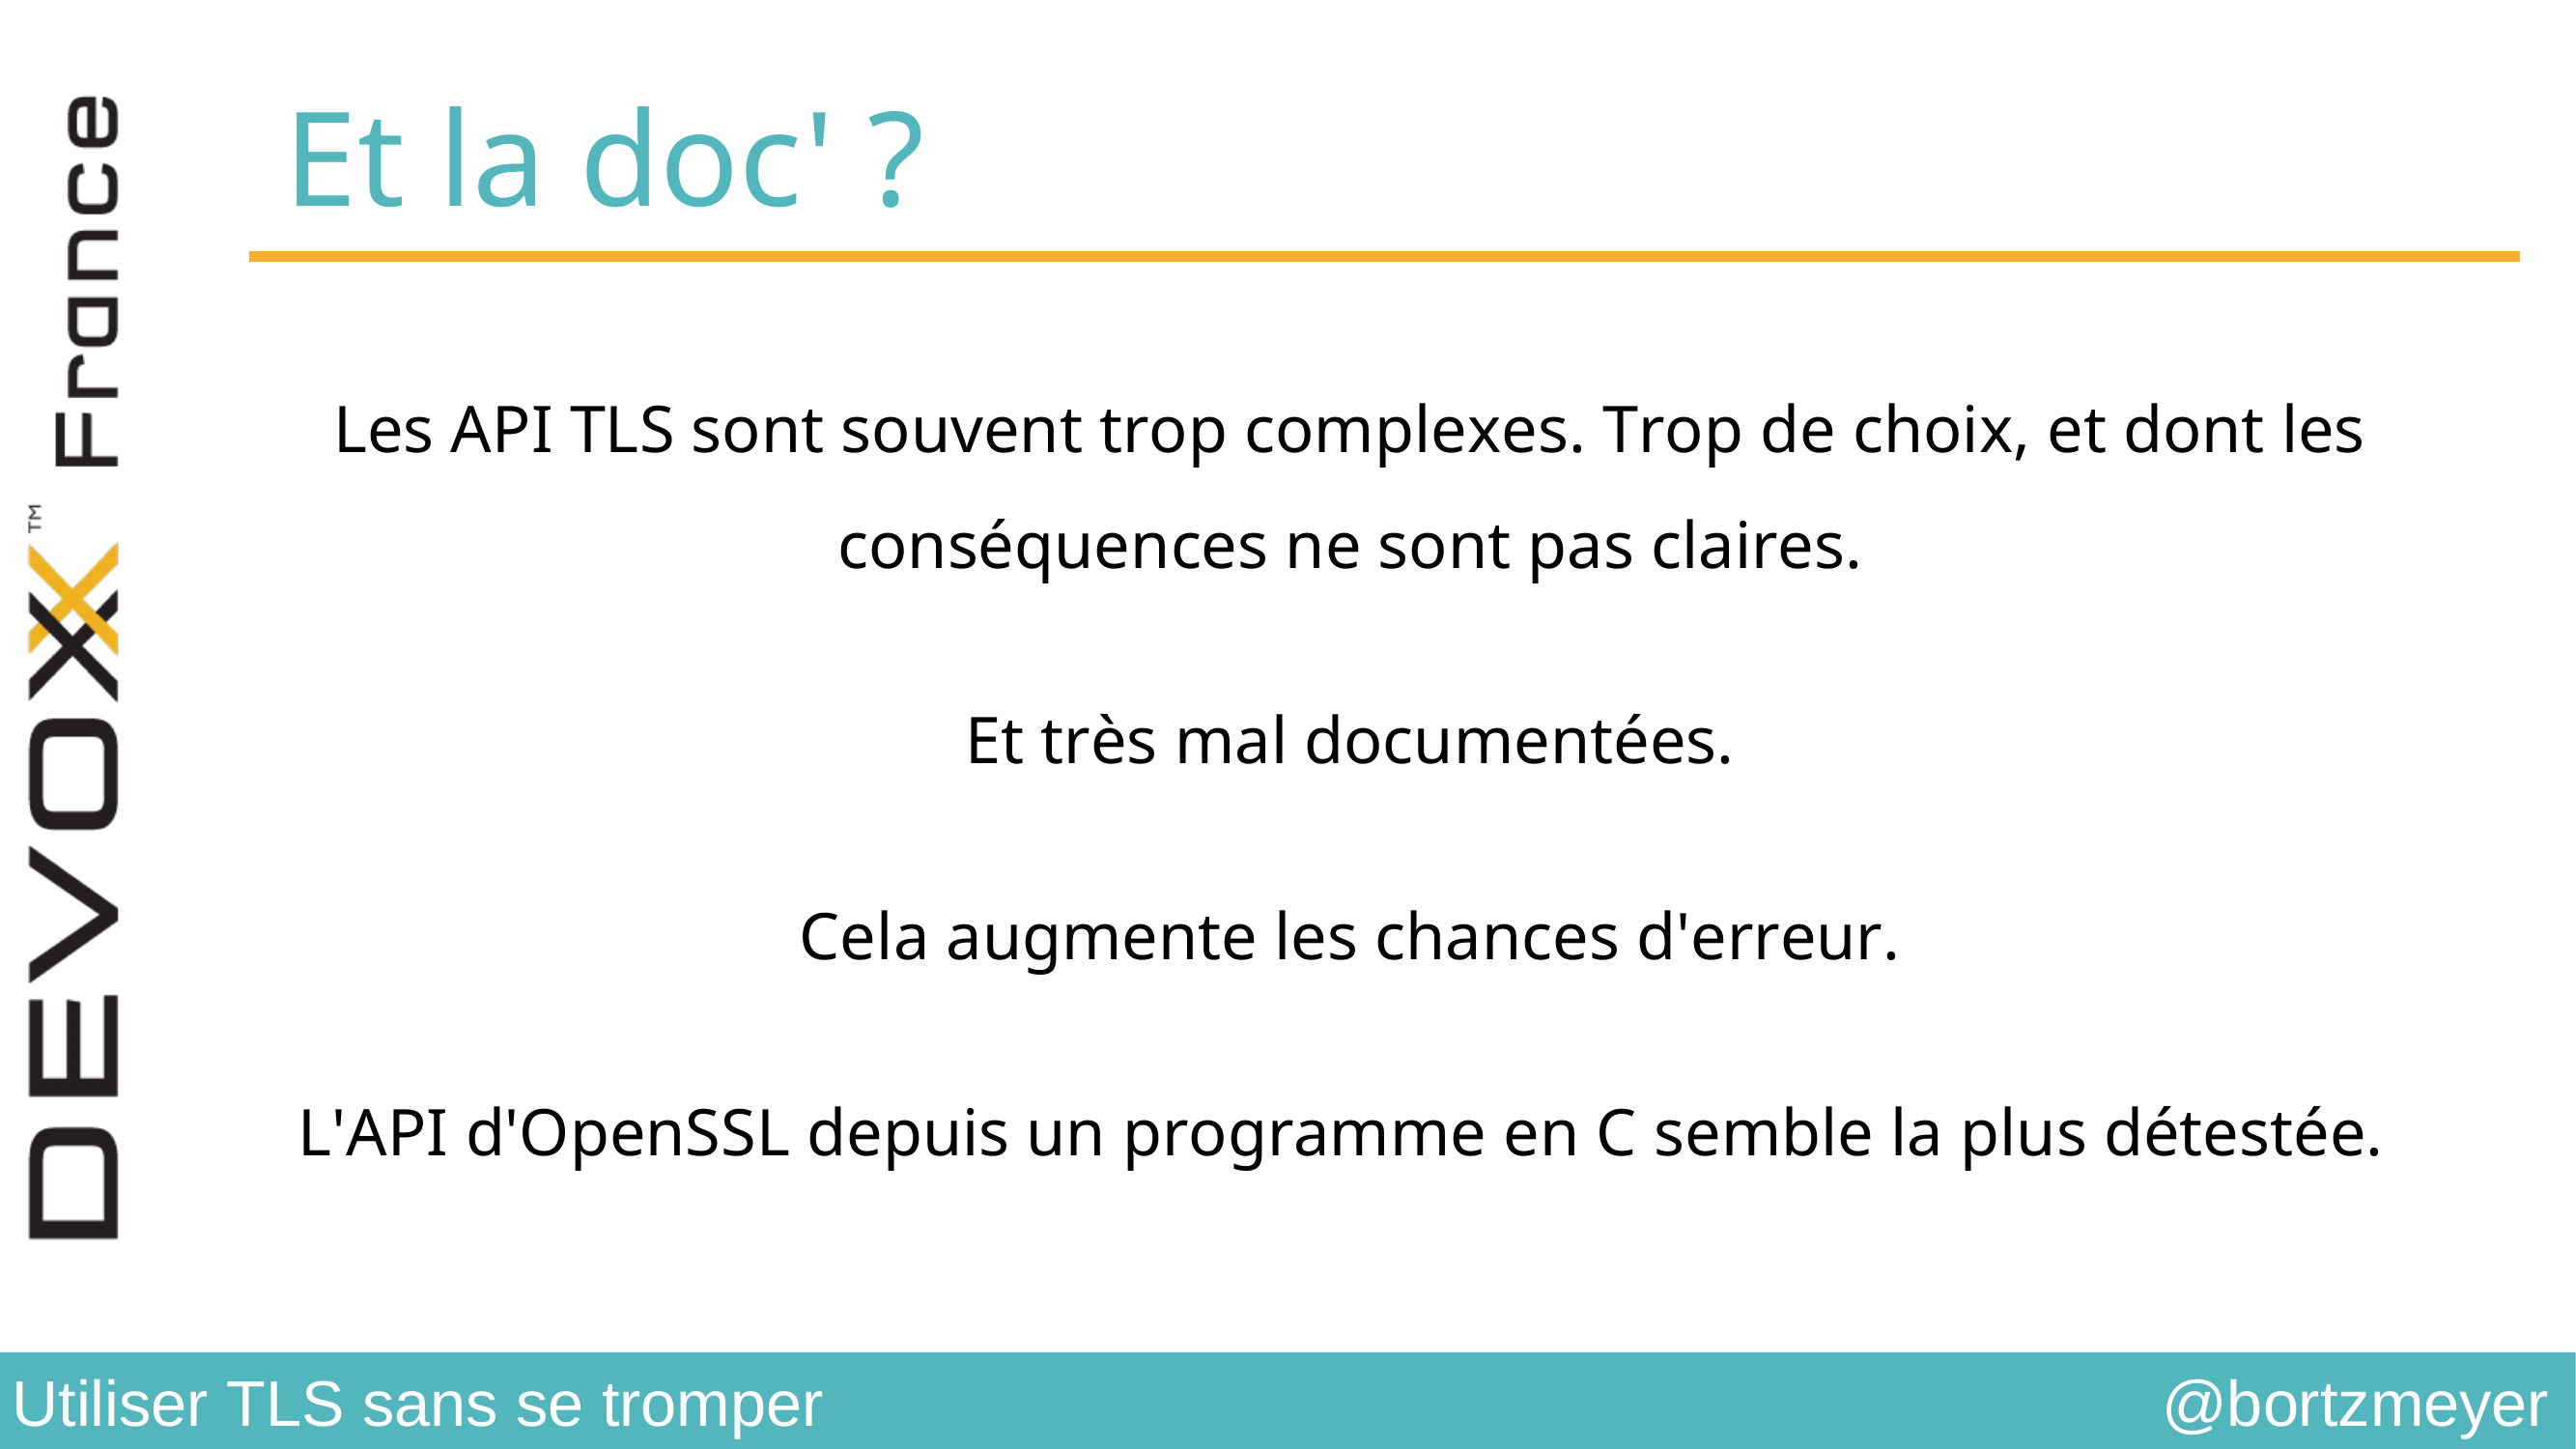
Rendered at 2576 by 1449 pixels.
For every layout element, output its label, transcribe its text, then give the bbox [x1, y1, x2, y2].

picture [0, 74, 141, 1270]
text_box Et la doc' ? [285, 68, 2396, 241]
text_box Les API TLS sont souvent trop complexes. Trop de choix, et dont les conséquences ne sont pas claires. Et très mal documentées. Cela augmente les chances d'erreur. L'API d'OpenSSL depuis un programme en C semble la plus détestée. [225, 342, 2476, 1313]
